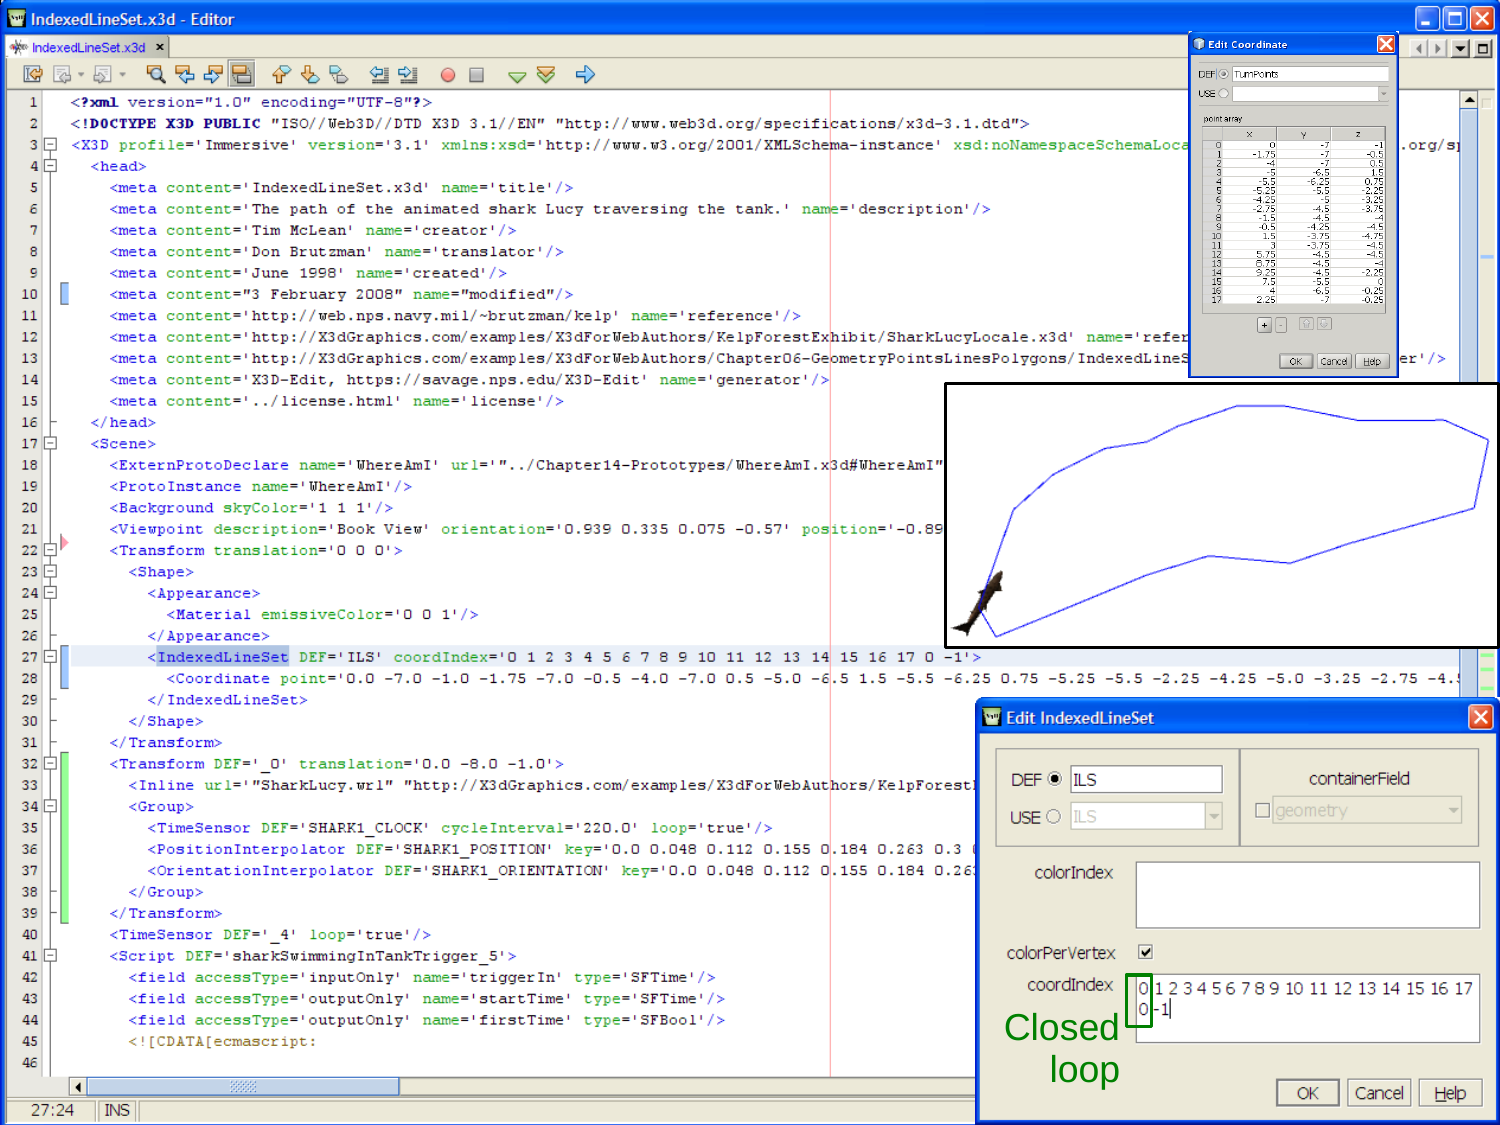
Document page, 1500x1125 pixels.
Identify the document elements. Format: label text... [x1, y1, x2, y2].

picture [0, 0, 1500, 1125]
text_box Closed loop [986, 998, 1135, 1100]
picture [946, 385, 1497, 646]
